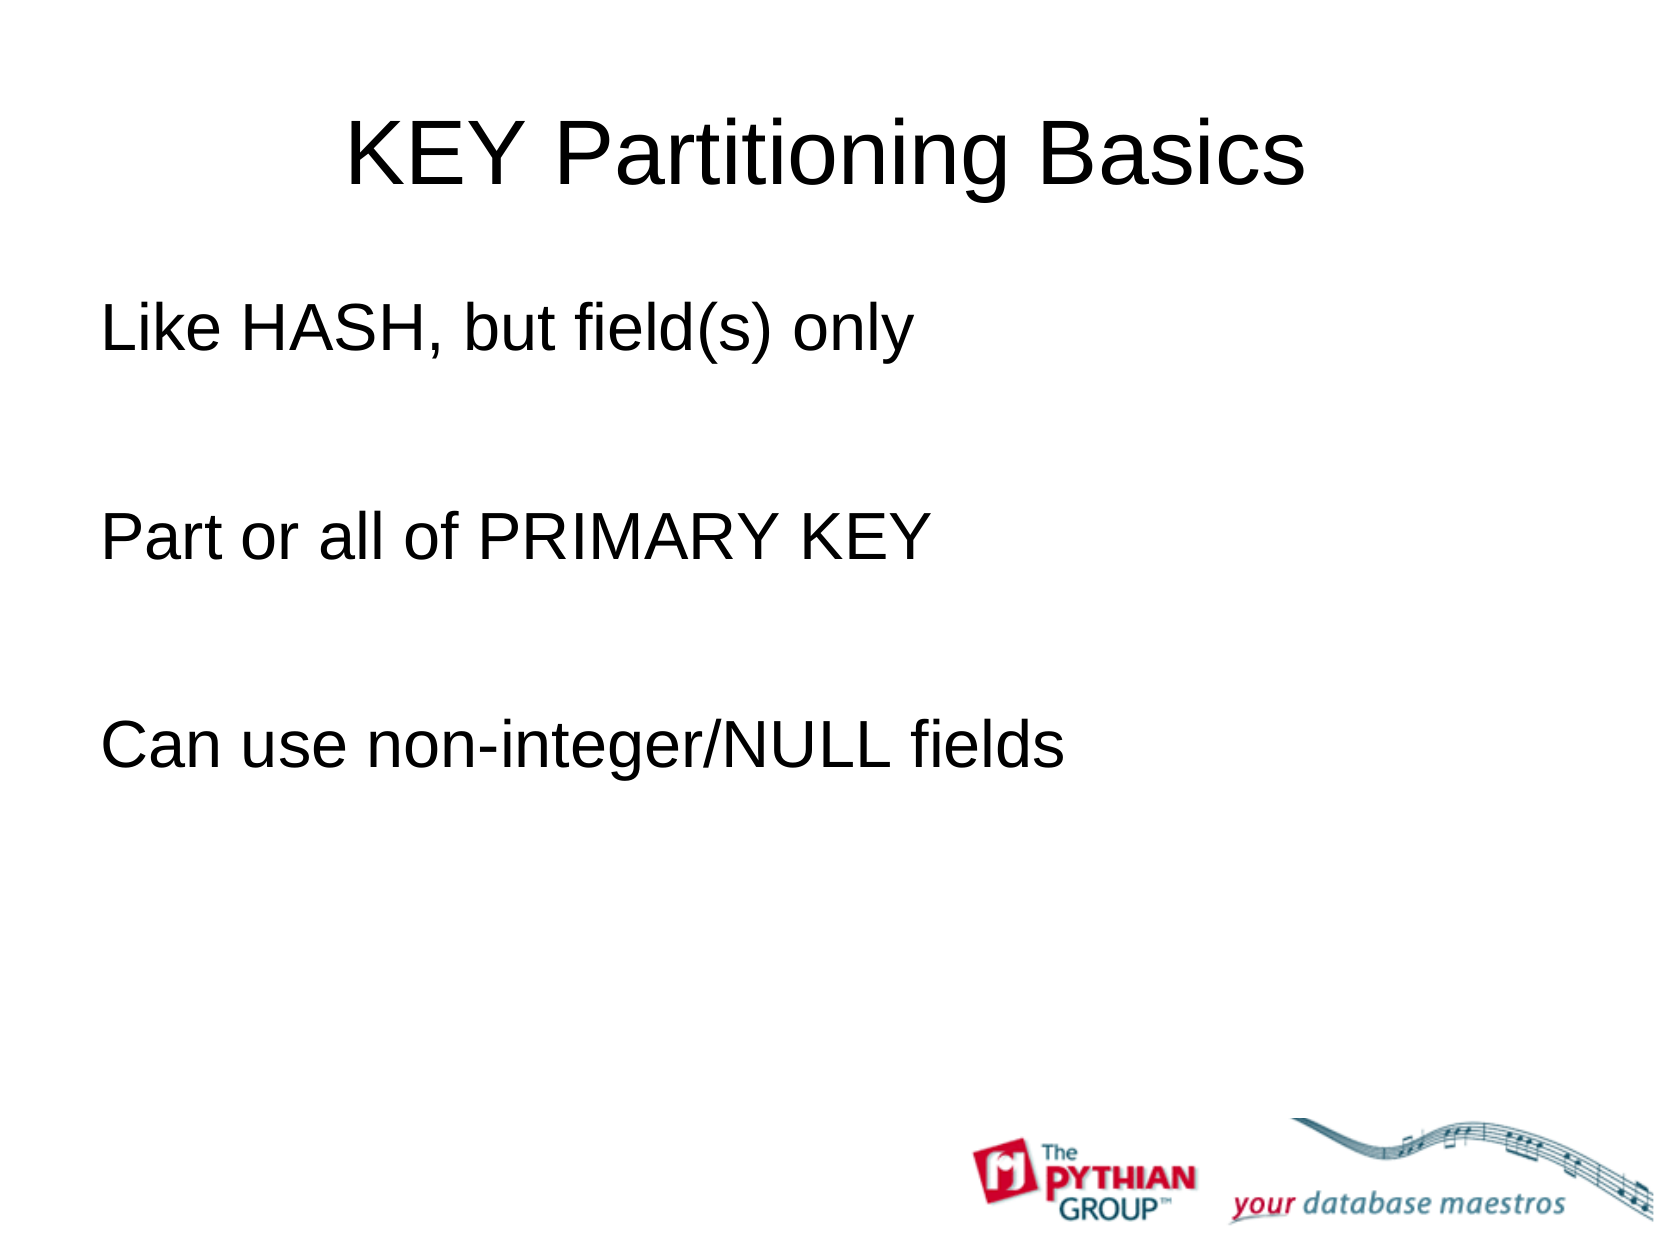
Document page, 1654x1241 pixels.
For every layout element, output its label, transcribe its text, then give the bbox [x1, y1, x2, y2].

title KEY Partitioning Basics [82, 49, 1571, 257]
list Like HASH, but field(s) only Part or all of PRIMARY KEY Can use non-integer/NULL fields [82, 290, 1571, 1094]
picture [955, 1118, 1654, 1241]
